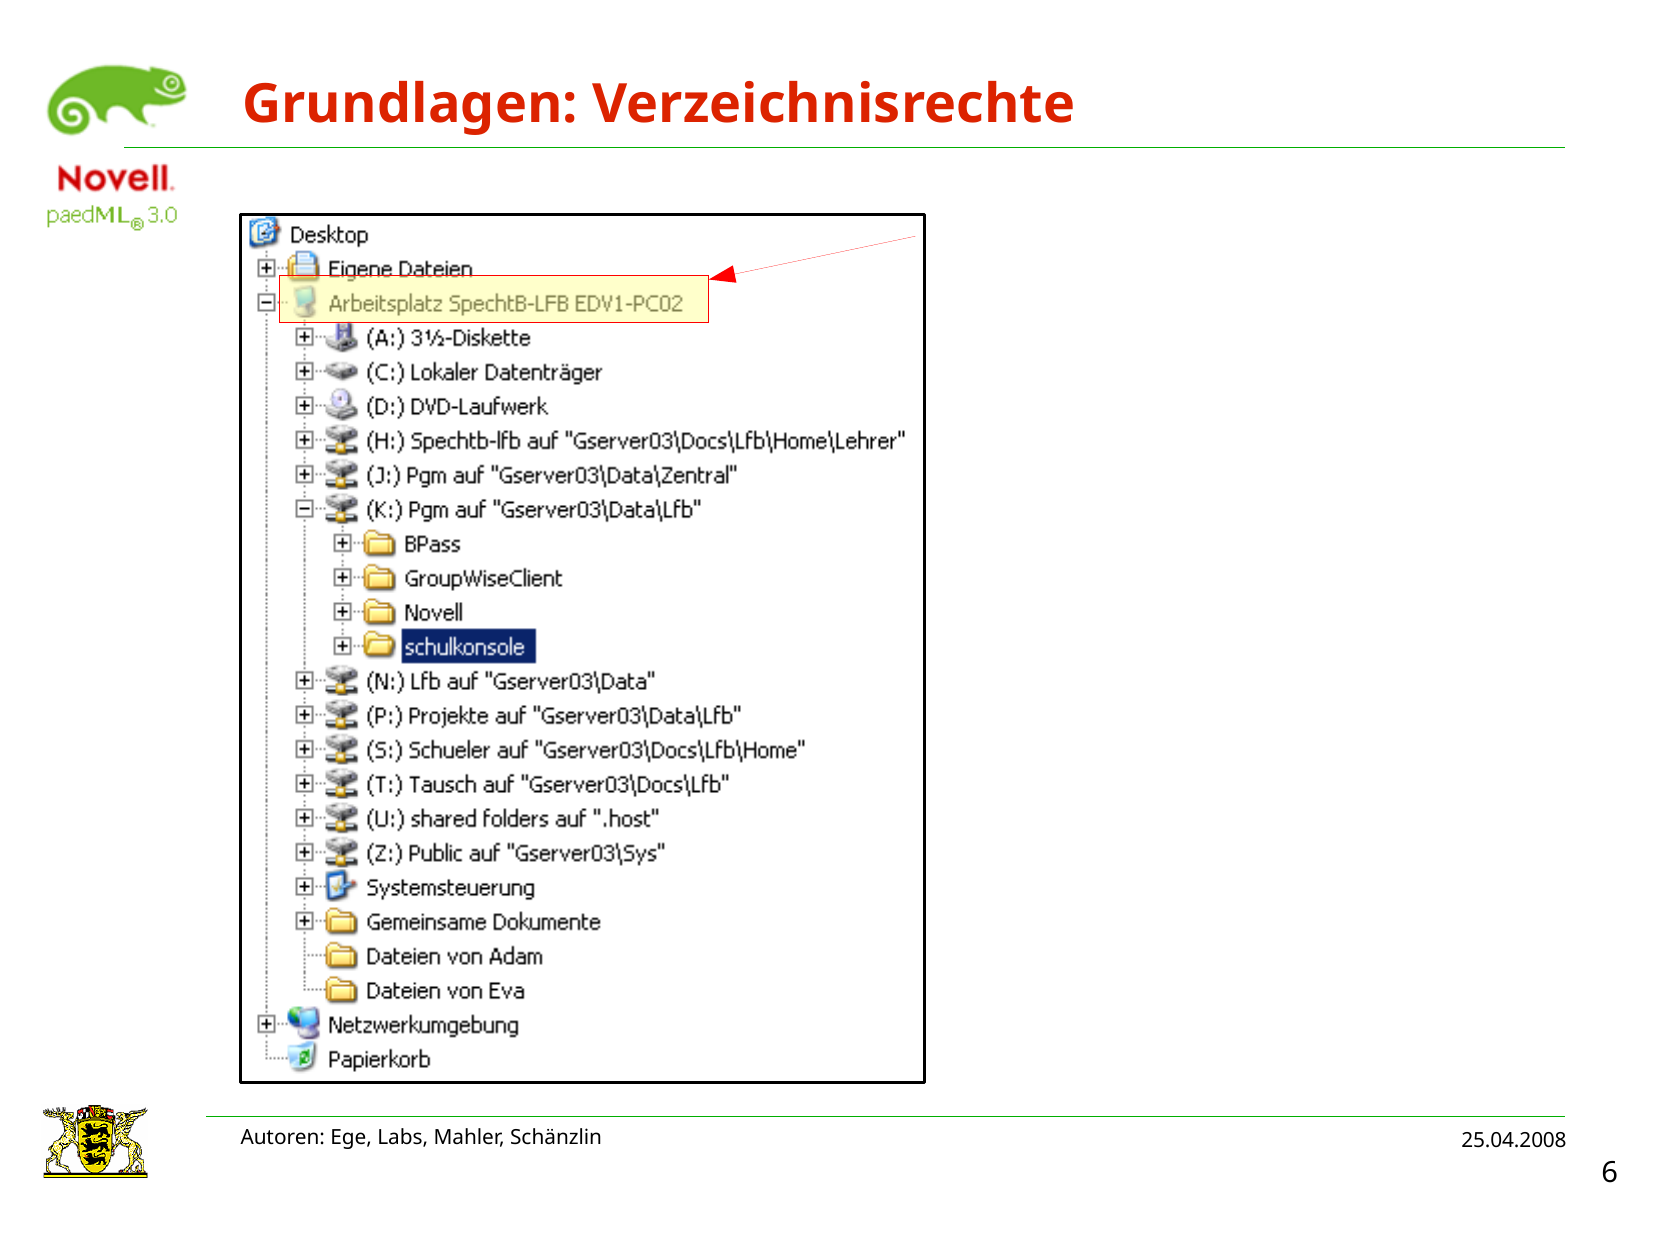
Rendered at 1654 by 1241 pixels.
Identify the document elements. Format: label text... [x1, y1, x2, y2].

list Lehrer SpechtB-LFB ist angemeldet Seine Dateirechte können im Explorer angeschaut werden. Dazu: rechte Maustaste auf Verzeichnis, z.B. Schulkonsole im Popup-Menü Trustee-Rechte wählen [917, 206, 1566, 1049]
picture [41, 1104, 148, 1180]
picture [242, 215, 923, 1082]
text_box [279, 275, 709, 323]
picture [29, 34, 199, 237]
title Grundlagen: Verzeichnisrechte [242, 67, 1577, 136]
